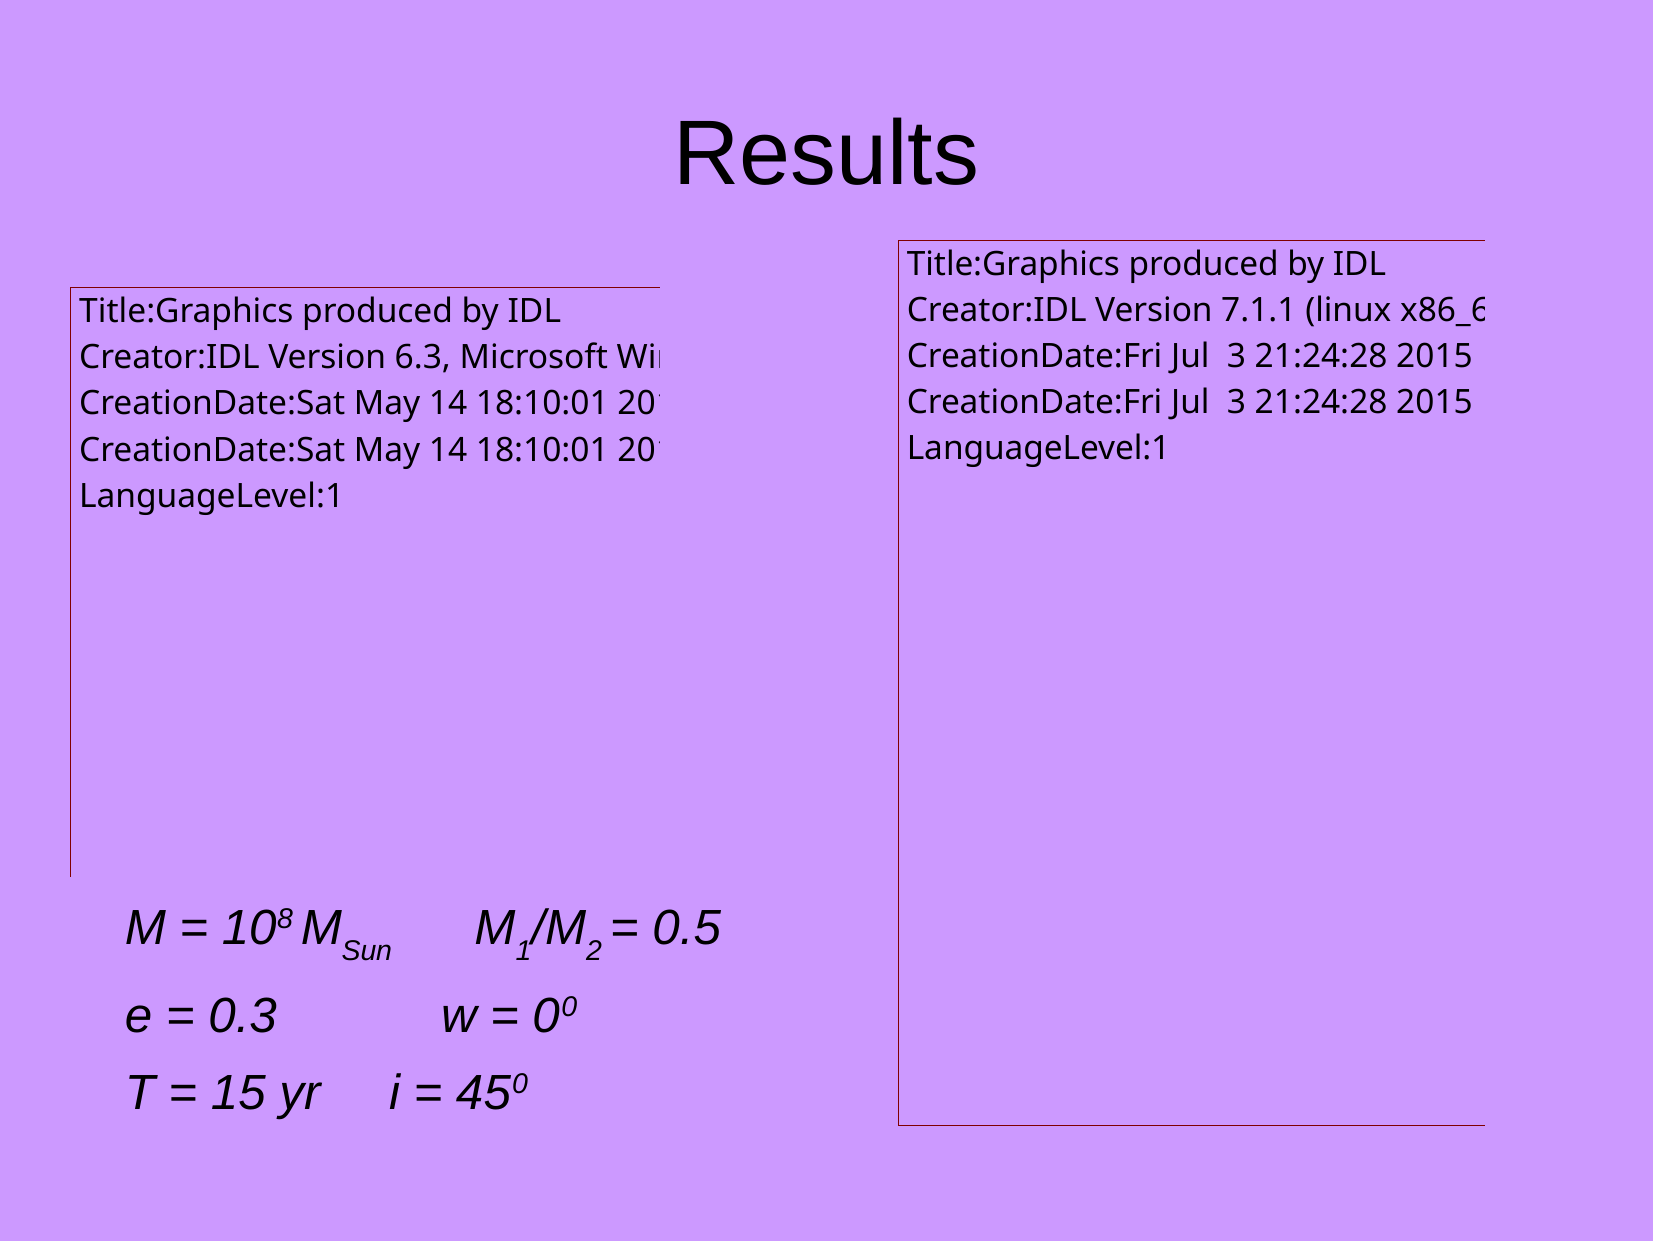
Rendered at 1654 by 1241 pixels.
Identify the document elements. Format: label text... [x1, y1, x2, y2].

title Results [82, 49, 1571, 257]
picture [895, 237, 1486, 1126]
list M = 108 MSun M1/M2 = 0.5 e = 0.3 w = 00 T = 15 yr i = 450 [72, 900, 826, 1126]
picture [68, 285, 661, 877]
